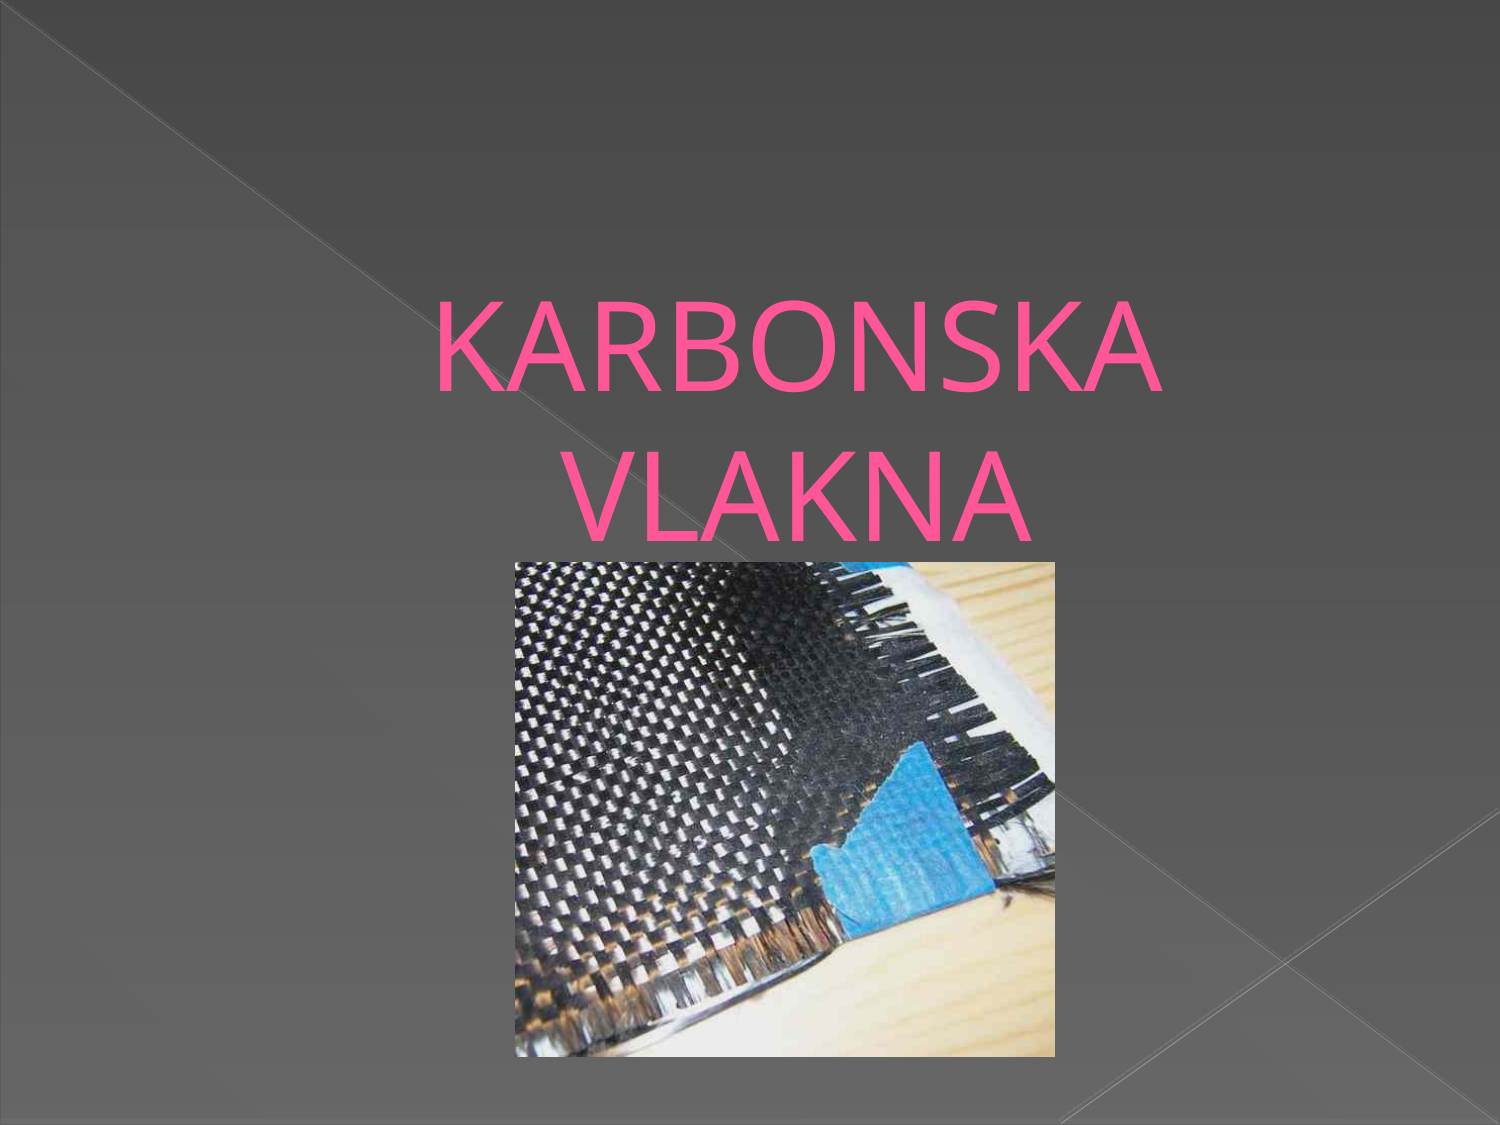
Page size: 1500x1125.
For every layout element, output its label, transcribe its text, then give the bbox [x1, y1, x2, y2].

picture [515, 562, 1055, 1057]
title KARBONSKA VLAKNA [82, 281, 1432, 551]
